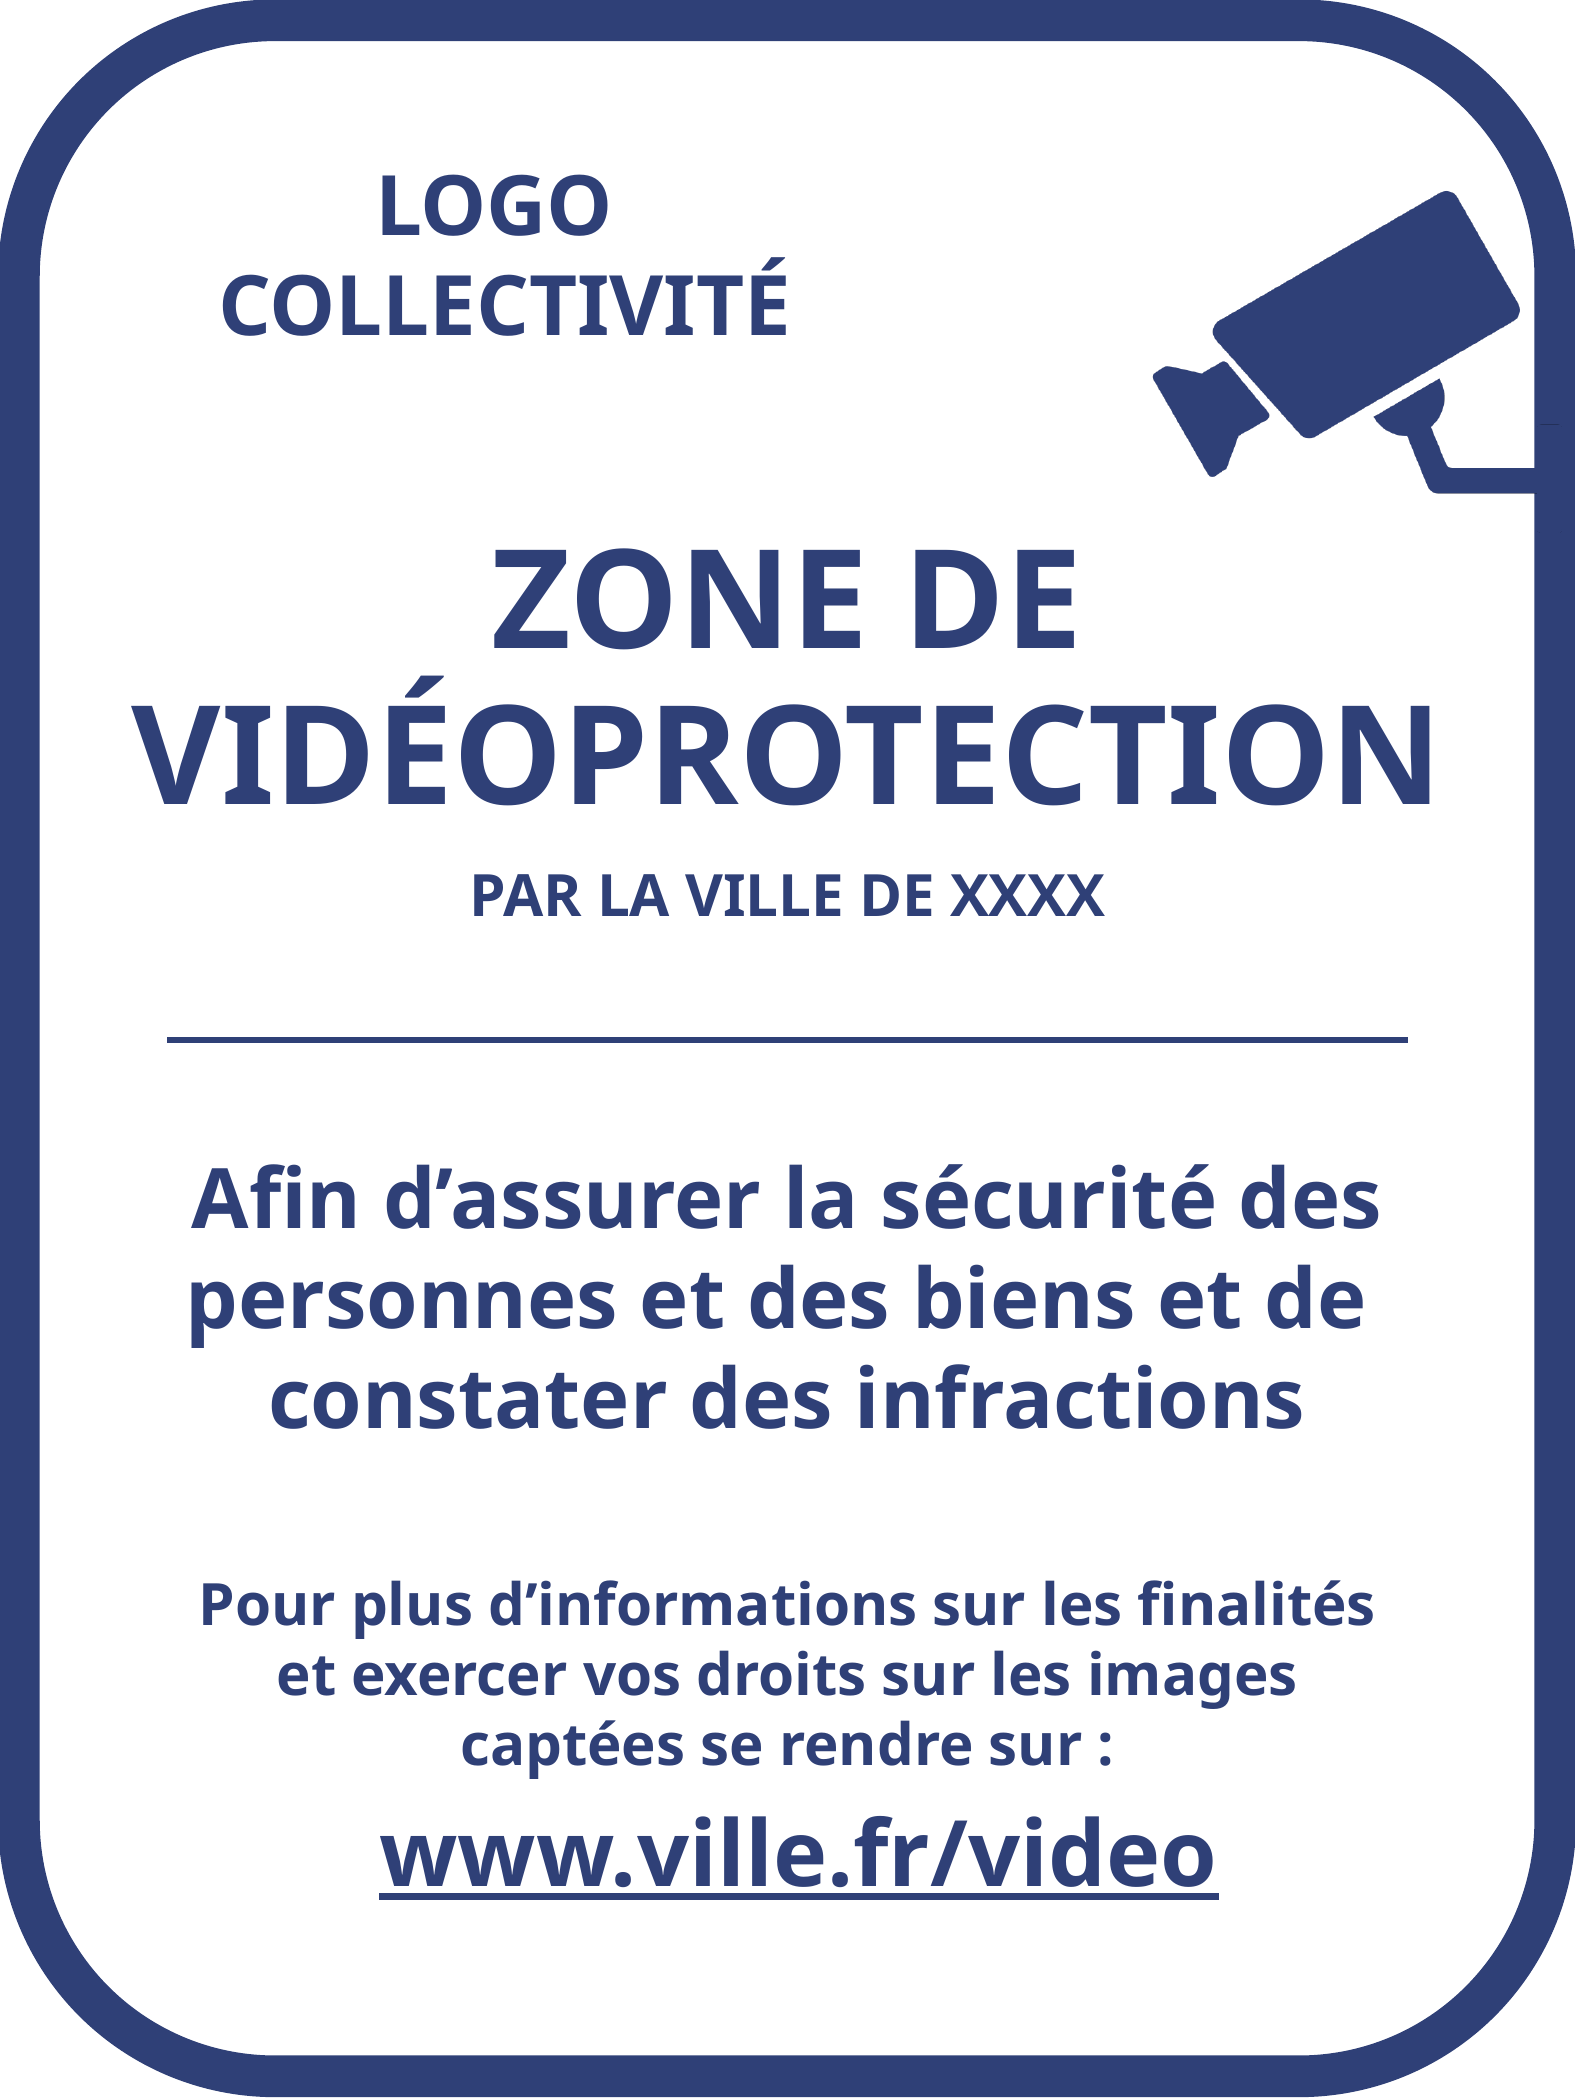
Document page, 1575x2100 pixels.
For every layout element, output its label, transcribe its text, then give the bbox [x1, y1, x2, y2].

text_box Afin d’assurer la sécurité des personnes et des biens et de constater des infractions [144, 1138, 1431, 1457]
text_box www.ville.fr/video [248, 1786, 1350, 1914]
text_box VIDÉOPROTECTION [117, 659, 1458, 839]
text_box ZONE DE [70, 503, 1505, 686]
text_box LOGO COLLECTIVITÉ [203, 145, 807, 360]
text_box PAR LA VILLE DE XXXX [454, 851, 1121, 936]
picture [1152, 185, 1562, 533]
text_box Pour plus d’informations sur les finalités et exercer vos droits sur les images captées se rendre sur : [155, 1559, 1420, 1717]
